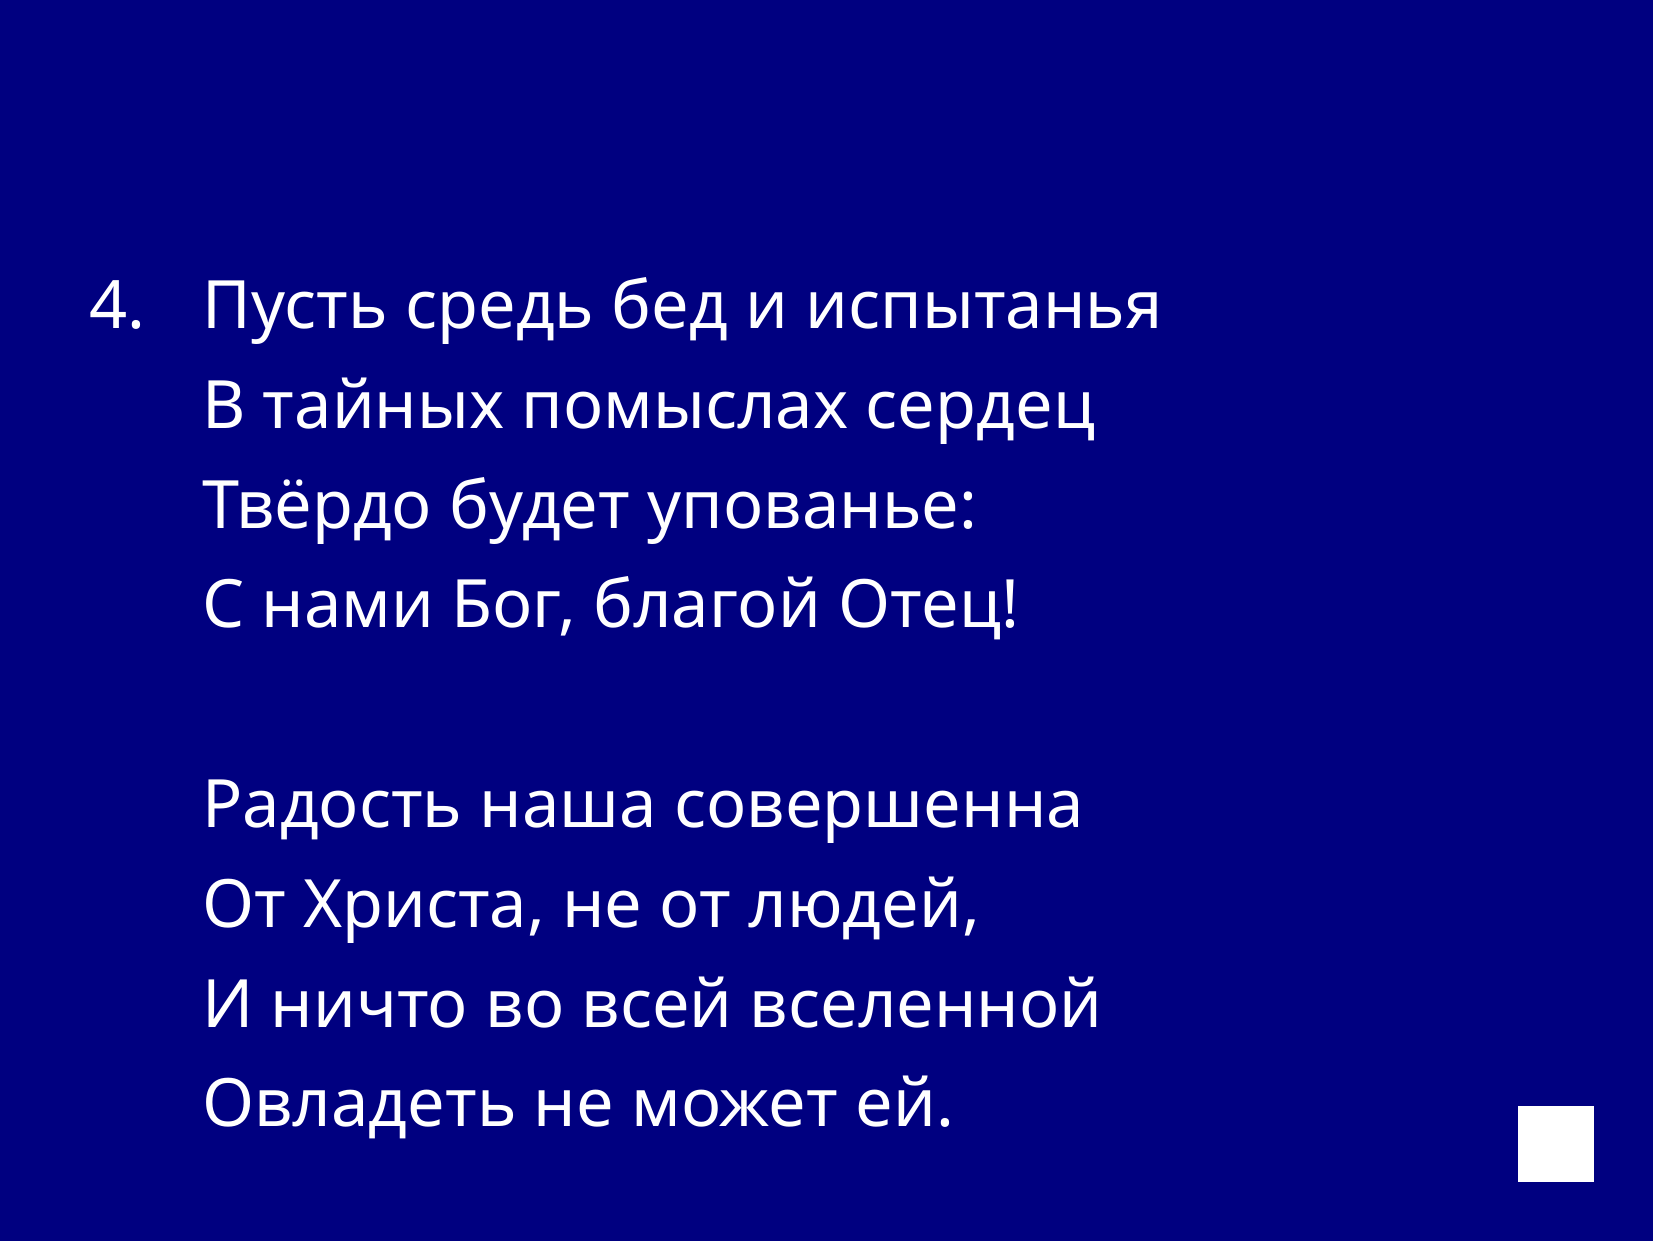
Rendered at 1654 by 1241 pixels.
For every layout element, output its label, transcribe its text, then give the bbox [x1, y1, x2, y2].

text_box 4. Пусть средь бед и испытанья В тайных помыслах сердец Твёрдо будет упованье: С нами Бог, благой Отец! Радость наша совершенна От Христа, не от людей, И ничто во всей вселенной Овладеть не может ей. [75, 150, 1576, 1163]
text_box [1518, 1106, 1594, 1182]
